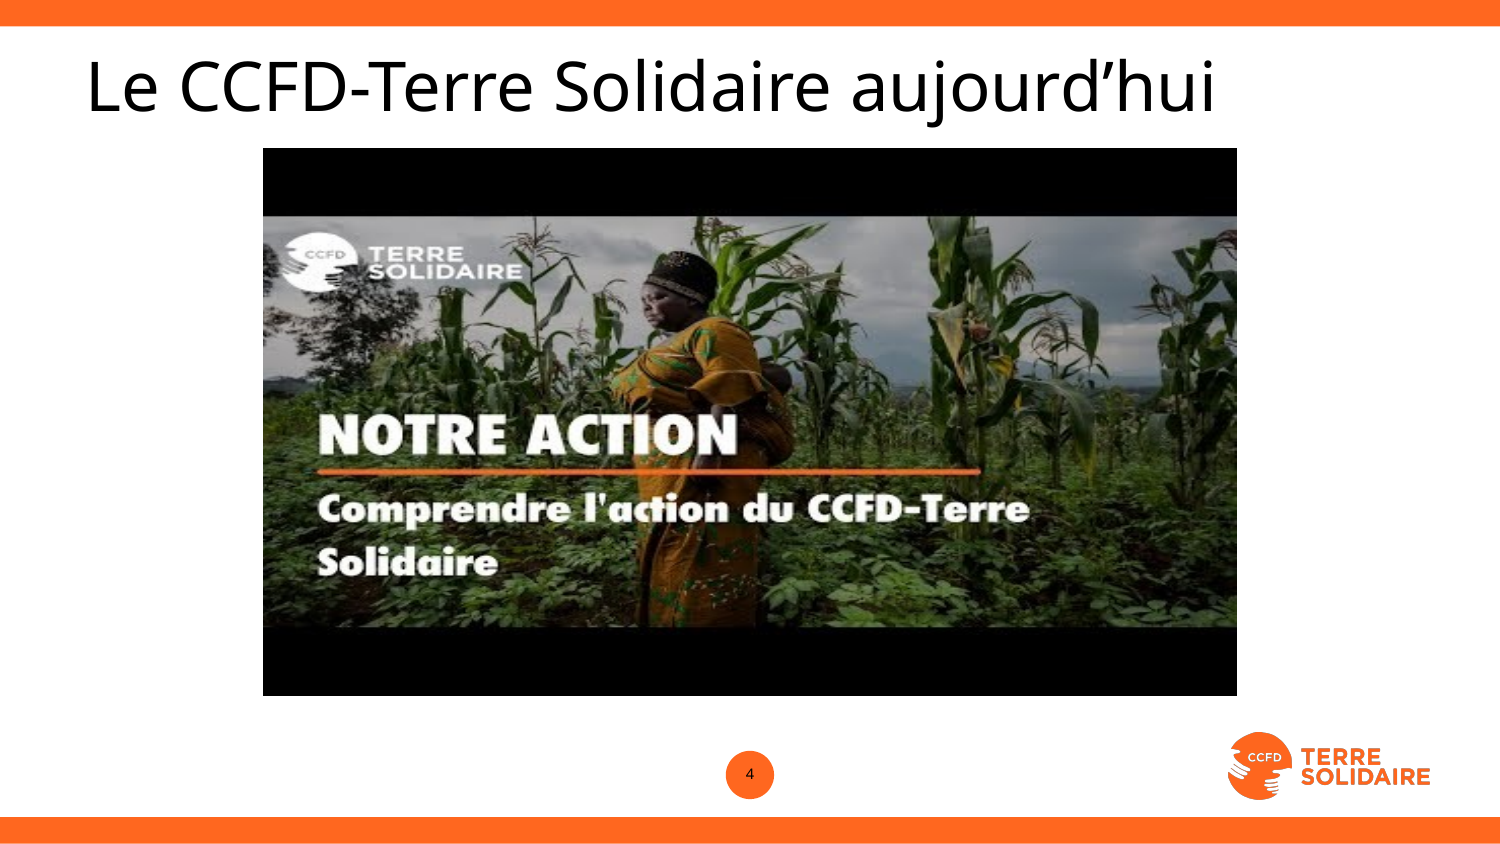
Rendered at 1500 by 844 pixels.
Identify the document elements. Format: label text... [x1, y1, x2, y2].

title Le CCFD-Terre Solidaire aujourd’hui [70, 44, 1430, 126]
picture [263, 148, 1237, 696]
picture [1228, 732, 1430, 800]
